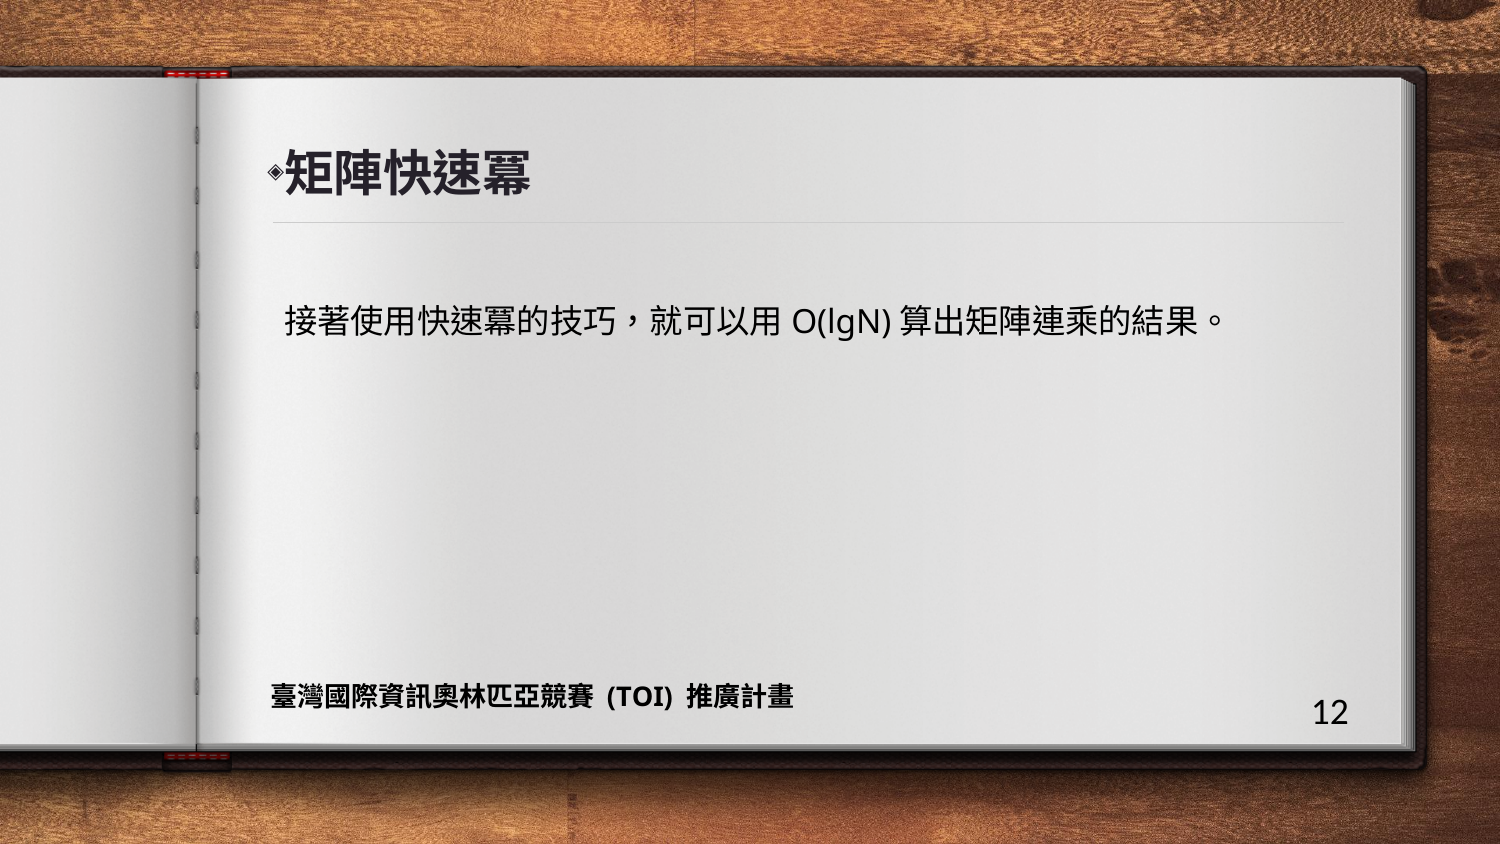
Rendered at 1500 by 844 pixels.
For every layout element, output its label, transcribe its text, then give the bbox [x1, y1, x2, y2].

list 矩陣快速冪 [252, 126, 1194, 216]
text_box 接著使用快速冪的技巧，就可以用O(lgN)算出矩陣連乘的結果。 [269, 293, 1367, 601]
text_box [1295, 672, 1386, 737]
